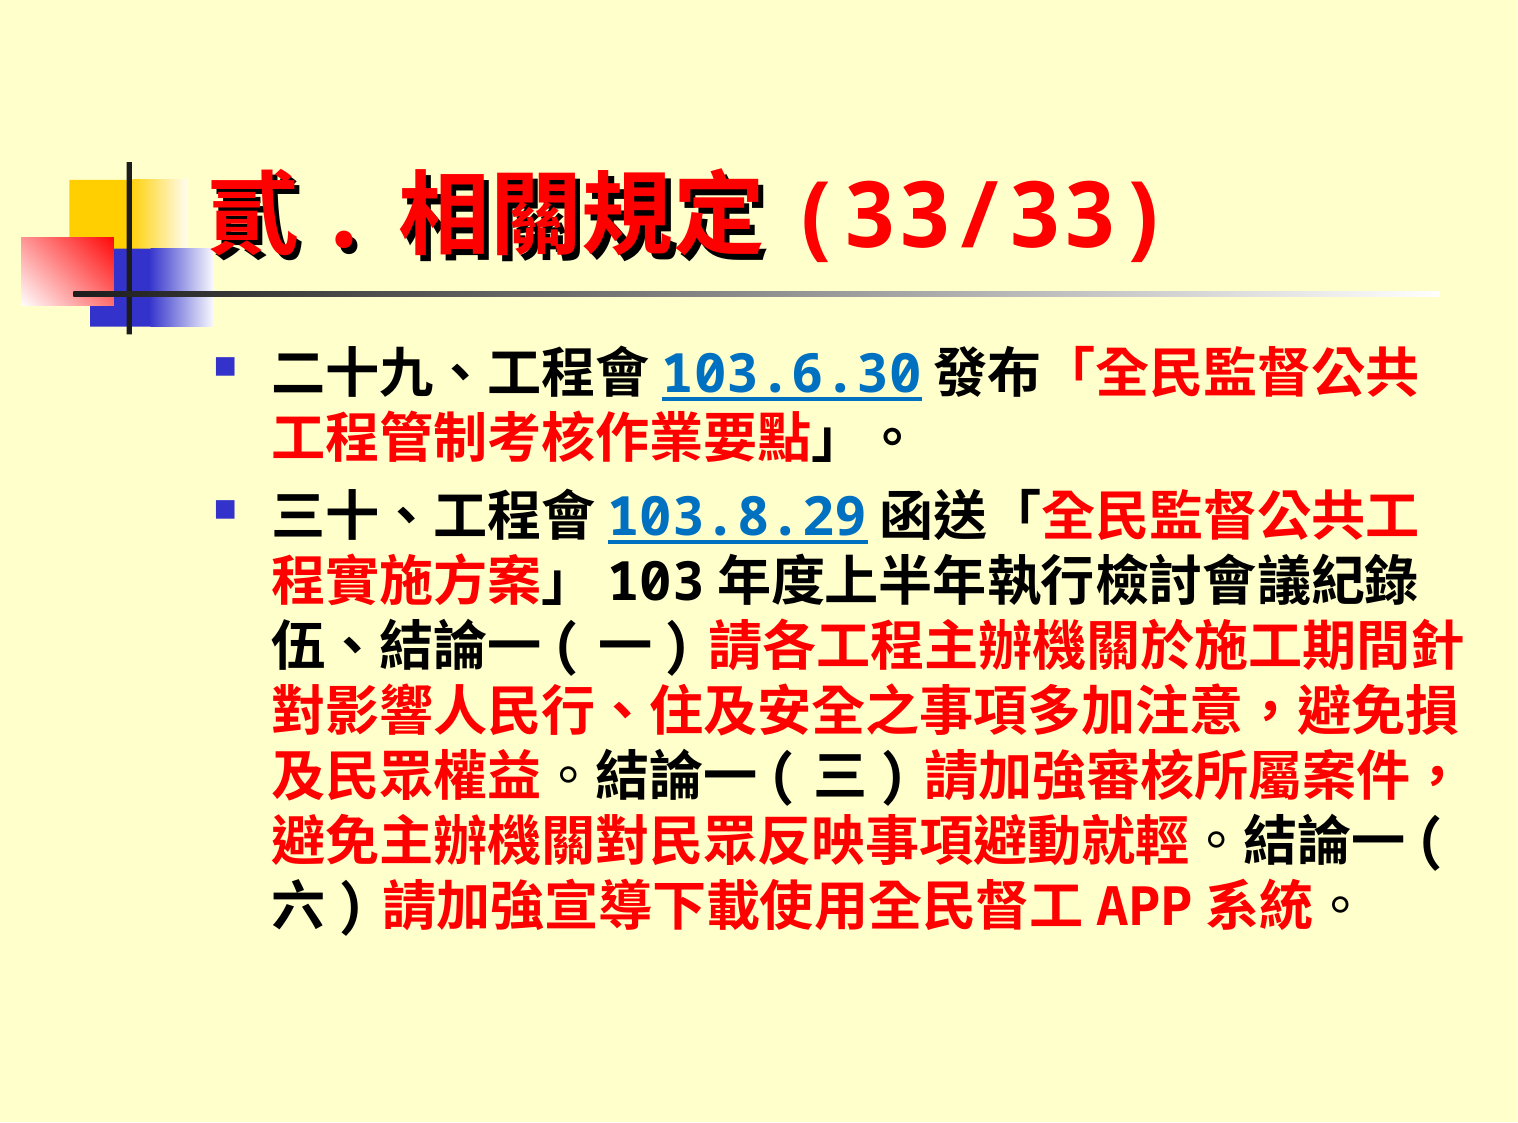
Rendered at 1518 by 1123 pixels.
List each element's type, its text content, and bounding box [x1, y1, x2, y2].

title 貳.相關規定(33/33) [191, 35, 1485, 275]
list 二十九、工程會103.6.30發布「全民監督公共工程管制考核作業要點」。 三十、工程會103.8.29函送「全民監督公共工程實施方案」103年度上半年執行檢討會議紀錄伍、結論一(一)請各工程主辦機關於施工期間針對影響人民行、住及安全之事項多加注意，避免損及民眾權益。結論一(三)請加強審核所屬案件，避免主辦機關對民眾反映事項避動就輕。結論一(六)請加強宣導下載使用全民督工APP系統。 [196, 330, 1487, 1004]
